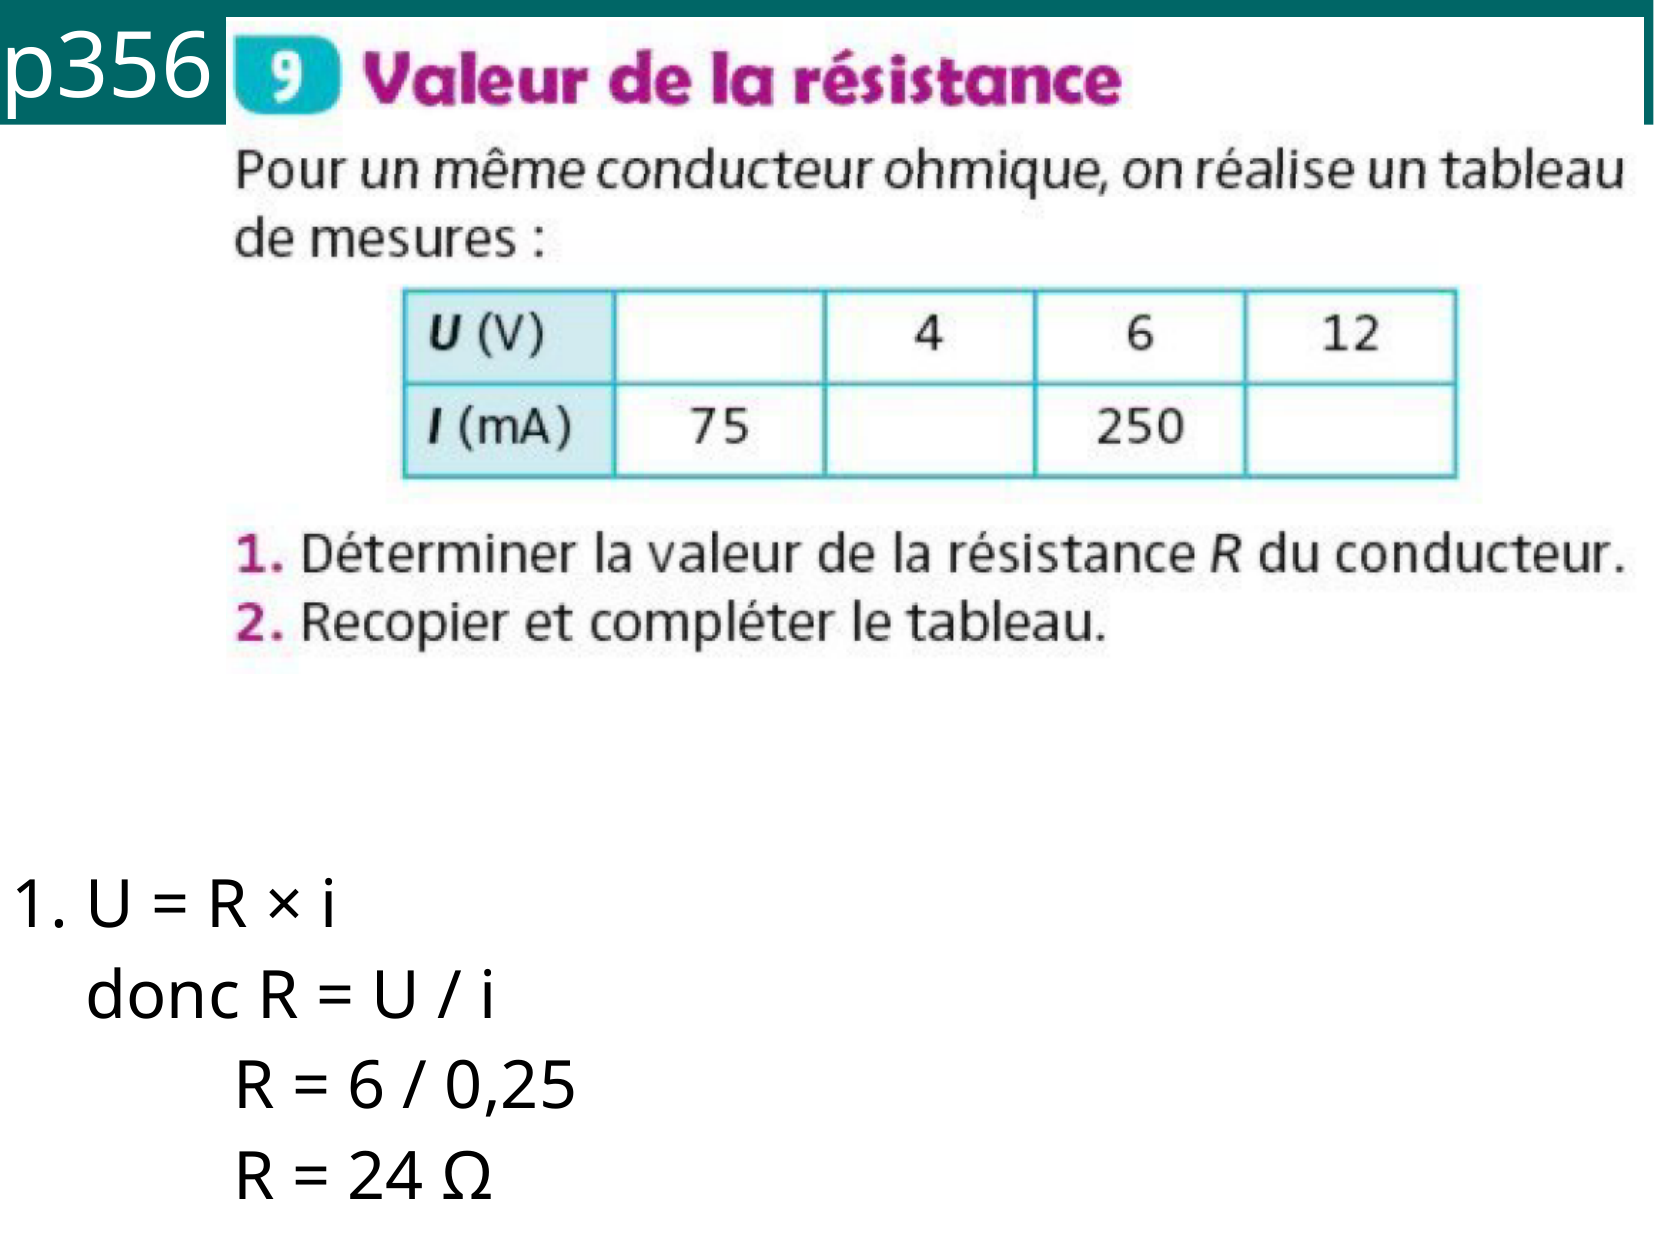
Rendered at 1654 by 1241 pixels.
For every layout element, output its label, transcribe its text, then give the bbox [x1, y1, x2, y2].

subtitle 1. U = R × i donc R = U / i R = 6 / 0,25 R = 24 Ω 2. [11, 129, 1642, 1231]
title p356 [0, 4, 1654, 120]
picture [226, 17, 1644, 674]
